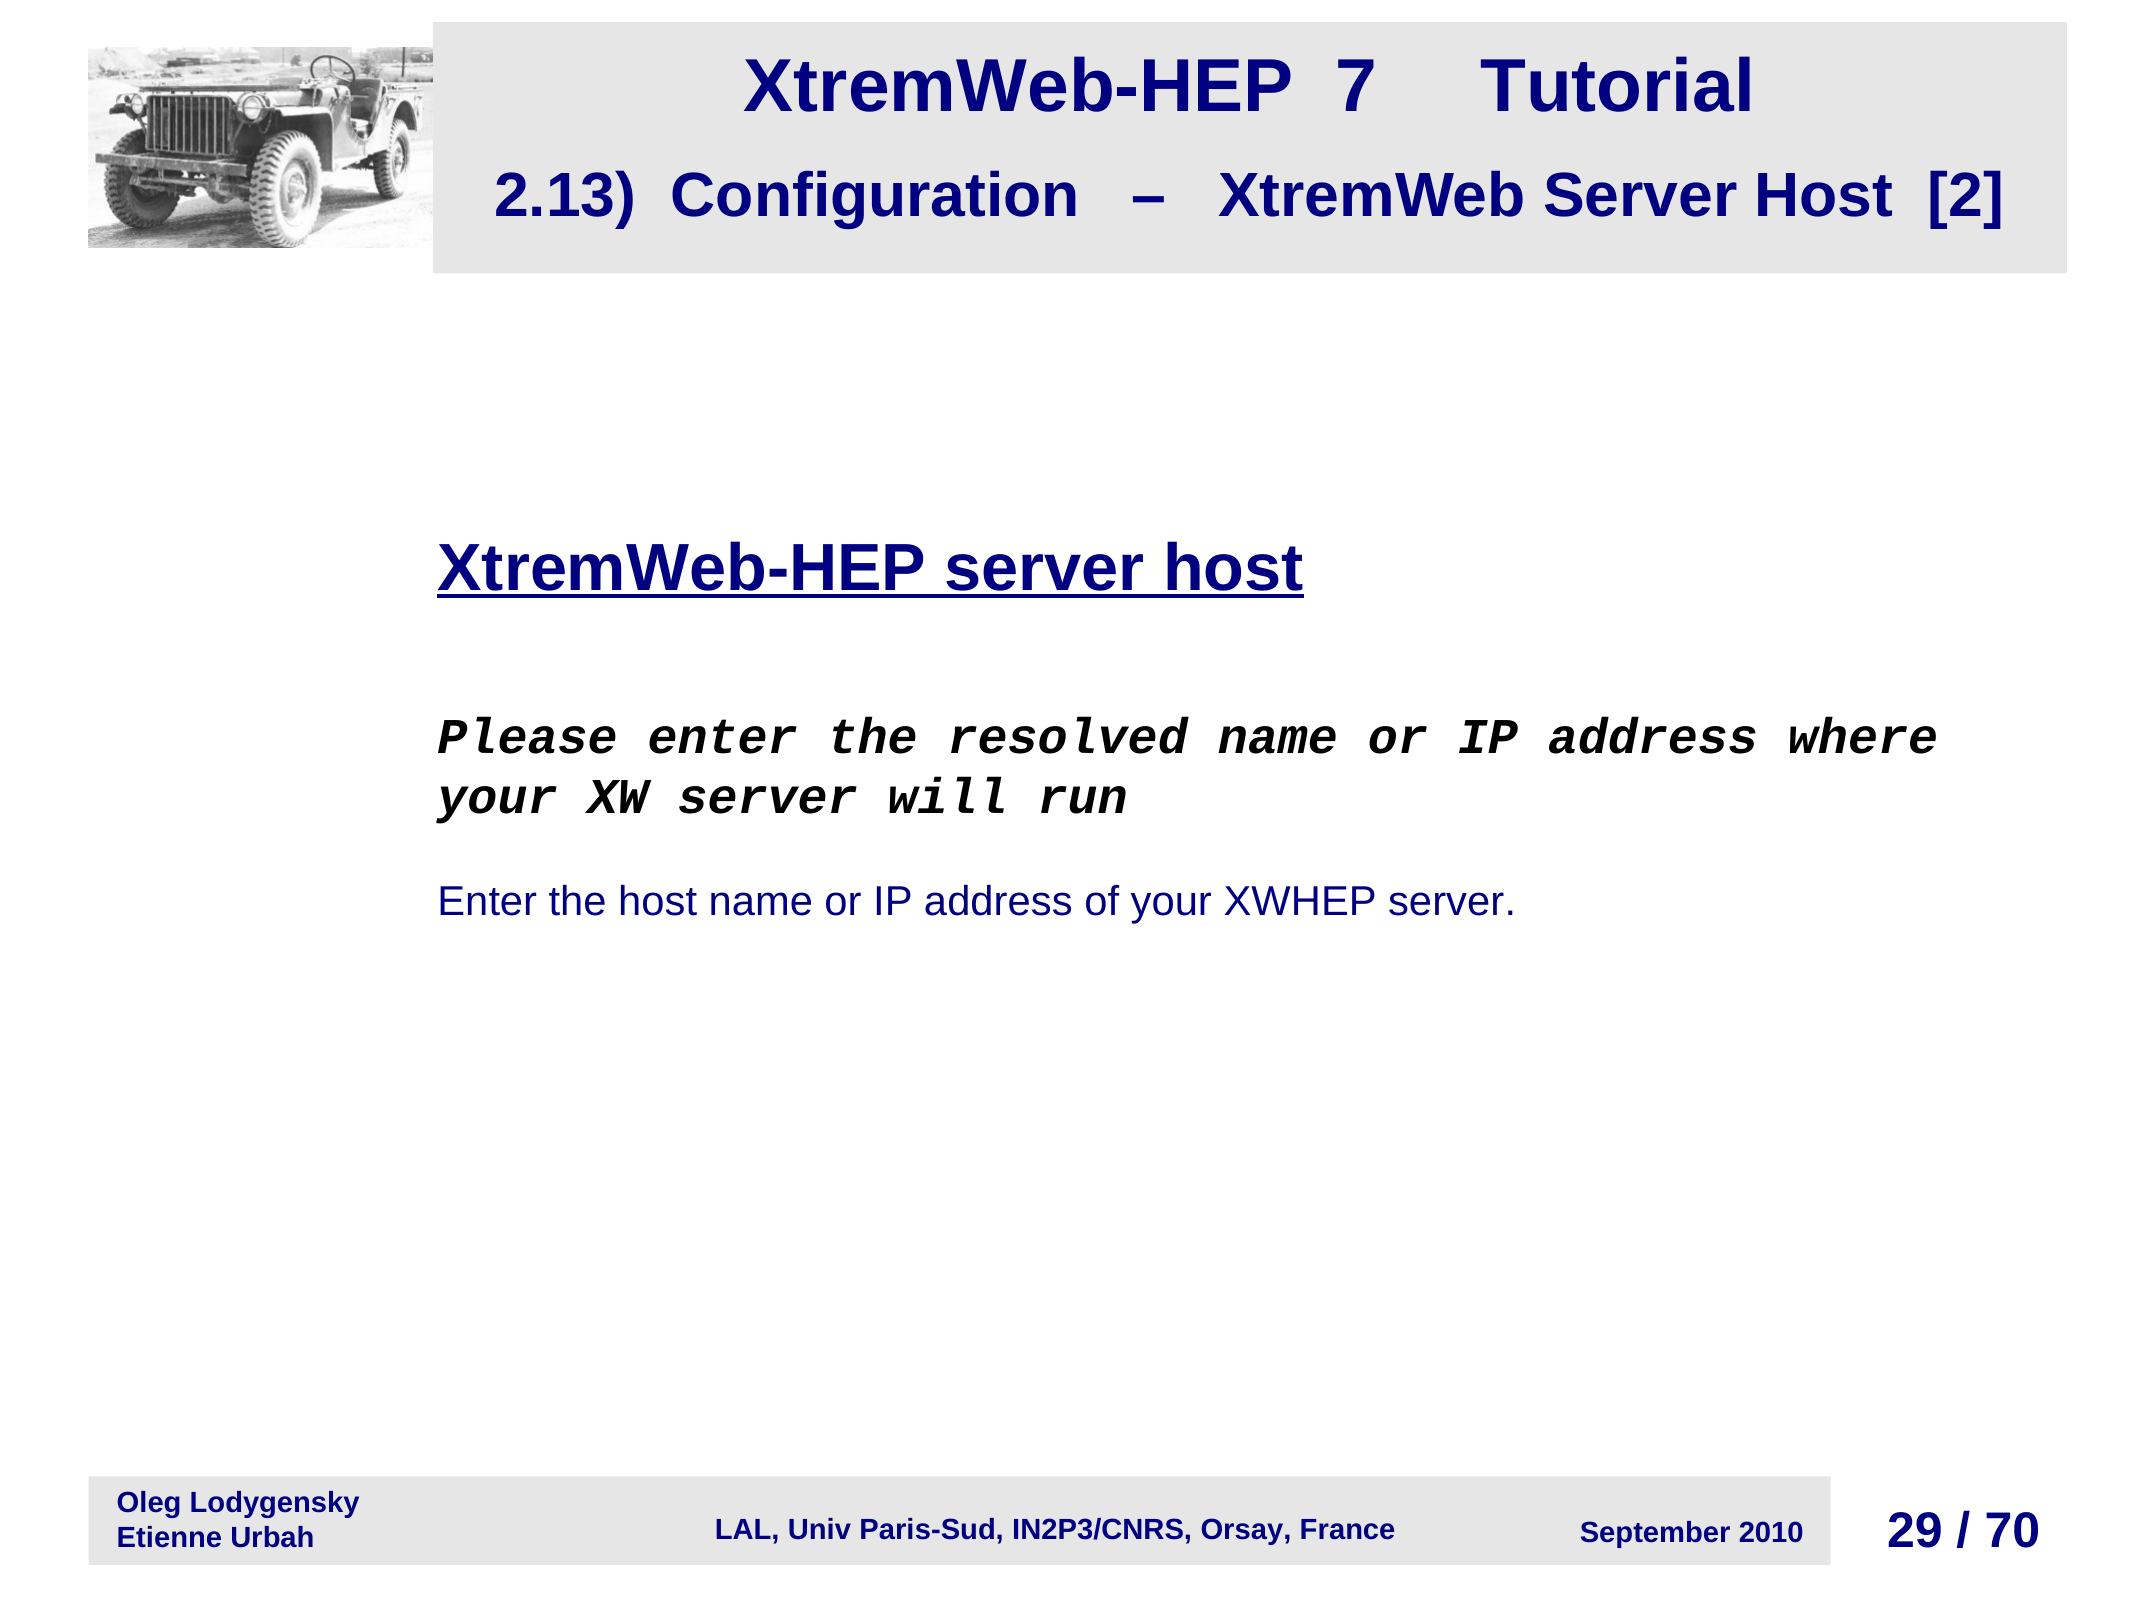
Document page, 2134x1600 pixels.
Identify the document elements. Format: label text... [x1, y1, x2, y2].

picture [88, 47, 433, 248]
text_box XtremWeb-HEP server host Please enter the resolved name or IP address where your XW server will run Enter the host name or IP address of your XWHEP server. [428, 523, 1964, 1108]
title 2.13) Configuration – XtremWeb Server Host [2] [442, 118, 2067, 266]
